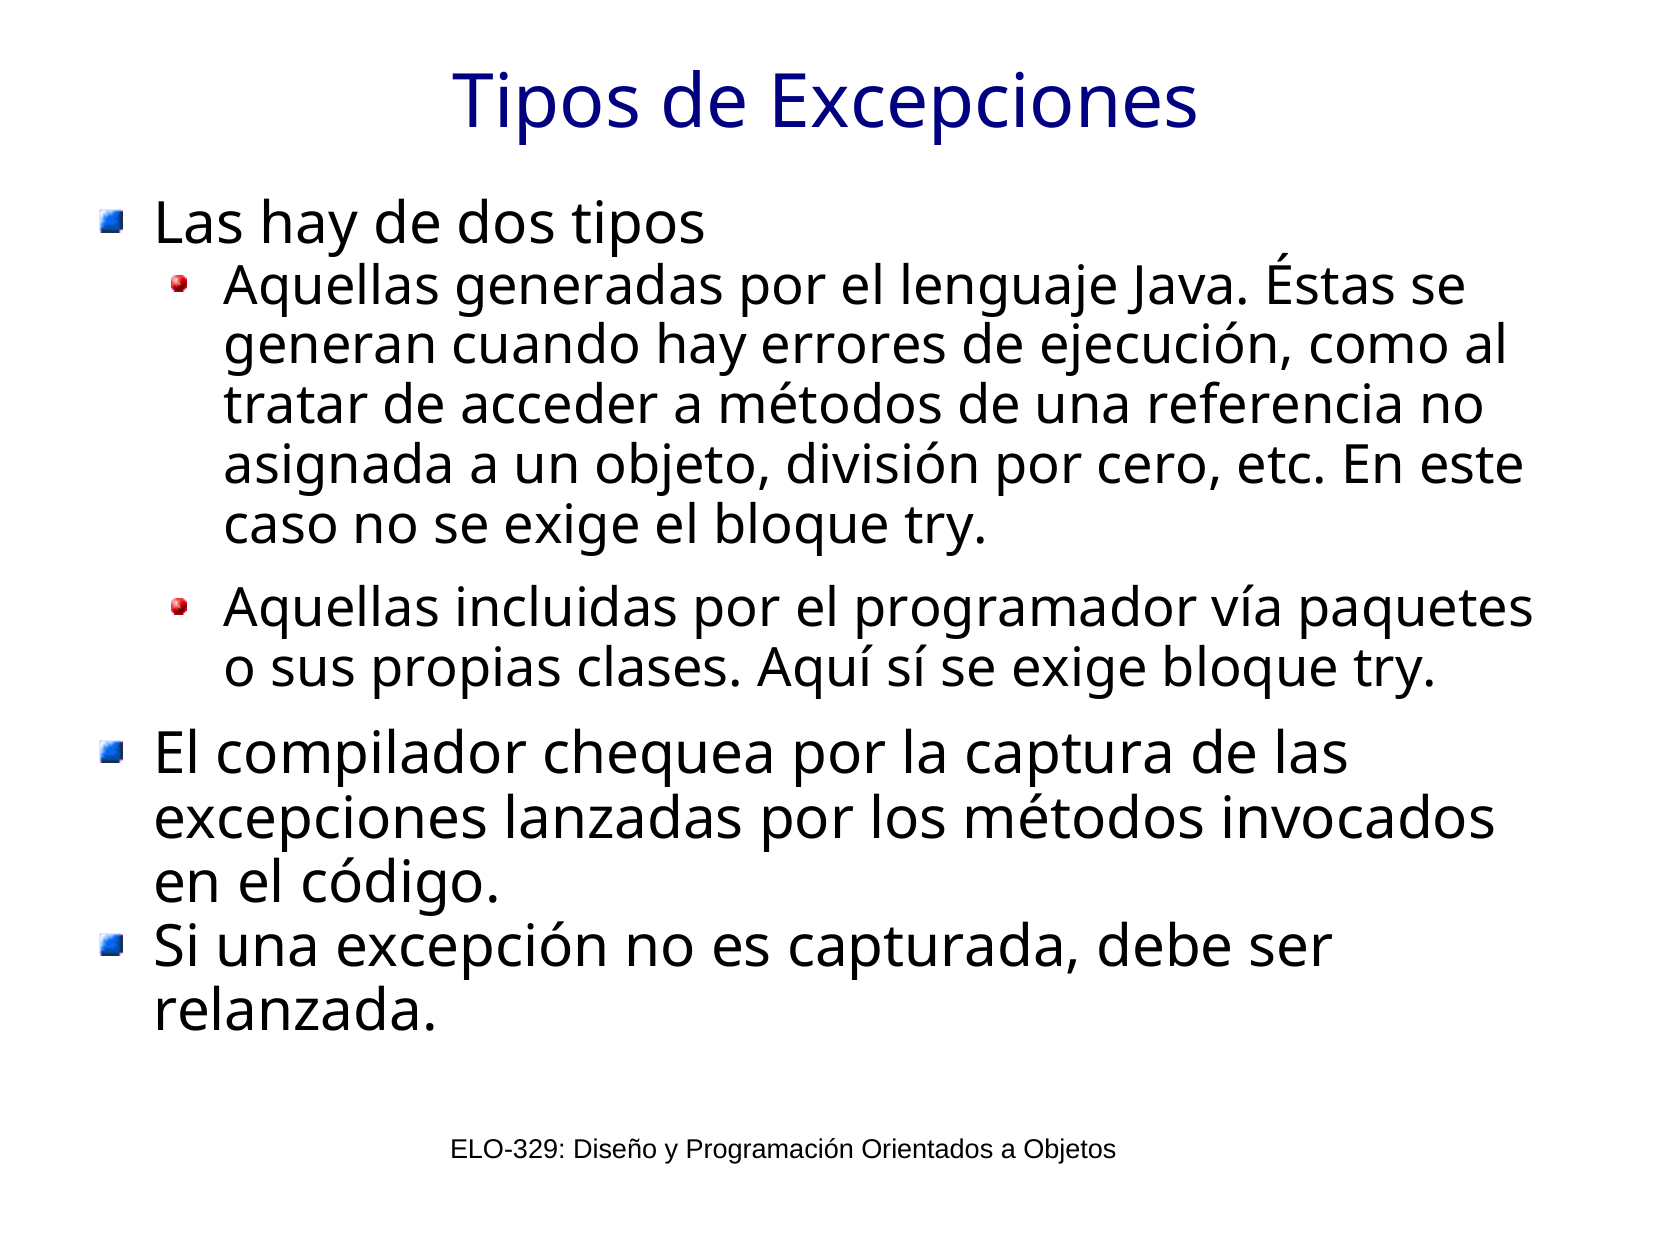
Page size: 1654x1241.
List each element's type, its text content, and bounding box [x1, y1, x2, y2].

title Tipos de Excepciones [82, 49, 1571, 151]
list Las hay de dos tipos Aquellas generadas por el lenguaje Java. Éstas se generan cuando hay errores de ejecución, como al tratar de acceder a métodos de una referencia no asignada a un objeto, división por cero, etc. En este caso no se exige el bloque try. Aquellas incluidas por el programador vía paquetes o sus propias clases. Aquí sí se exige bloque try. El compilador chequea por la captura de las excepciones lanzadas por los métodos invocados en el código. Si una excepción no es capturada, debe ser relanzada. [82, 187, 1571, 1124]
